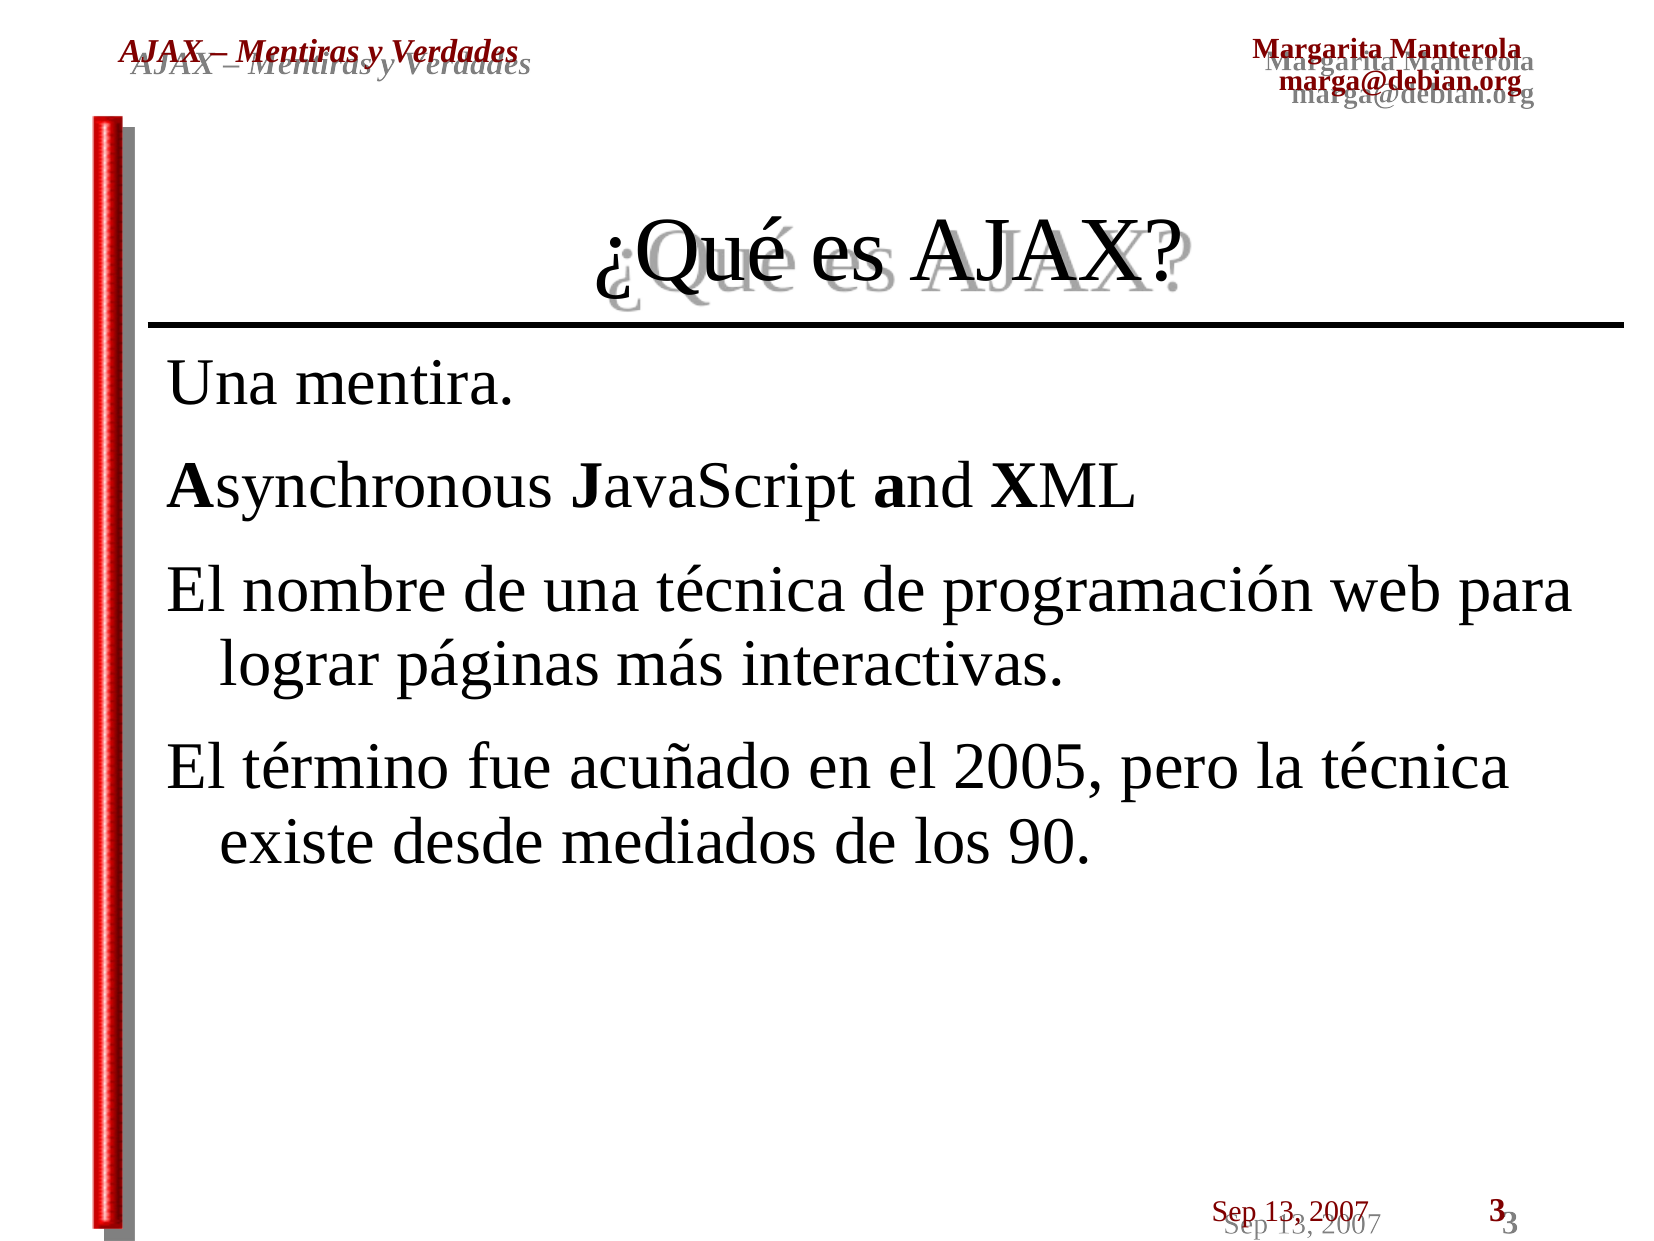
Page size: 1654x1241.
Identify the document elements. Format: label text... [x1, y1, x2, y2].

list Una mentira. Asynchronous JavaScript and XML El nombre de una técnica de programación web para lograr páginas más interactivas. El término fue acuñado en el 2005, pero la técnica existe desde mediados de los 90. [149, 344, 1654, 1134]
title ¿Qué es AJAX? [137, 171, 1642, 327]
picture [94, 117, 122, 1228]
